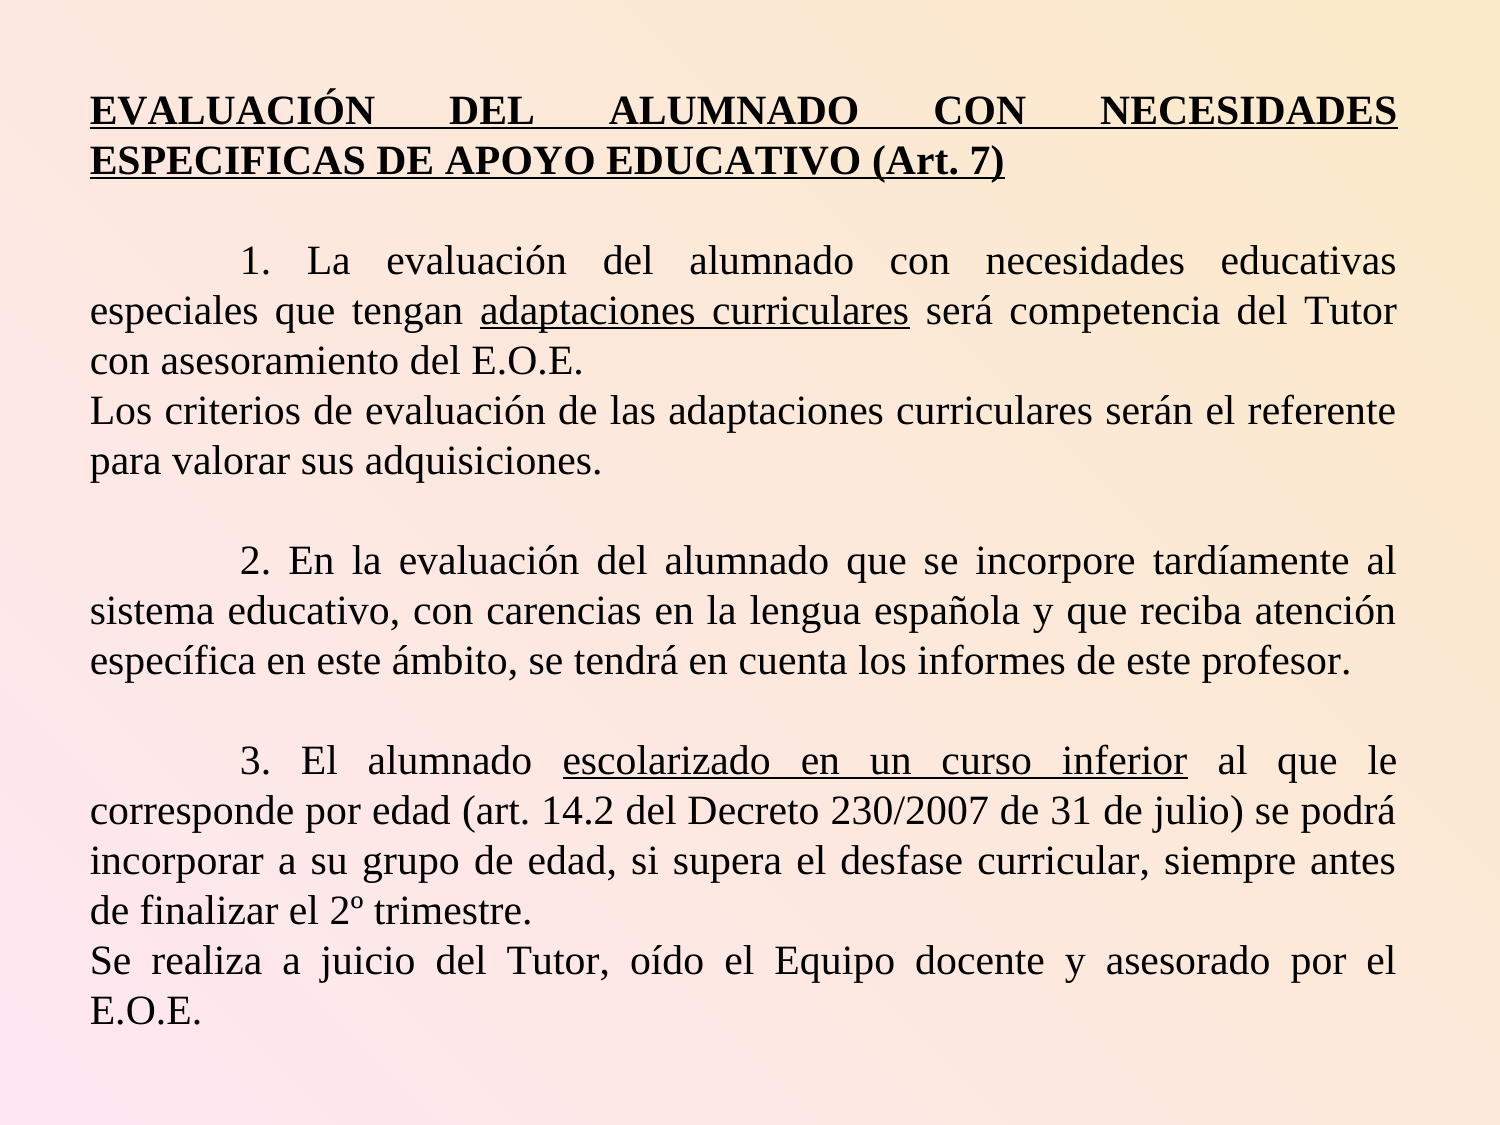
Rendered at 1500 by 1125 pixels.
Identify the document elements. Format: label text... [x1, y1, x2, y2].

text_box EVALUACIÓN DEL ALUMNADO CON NECESIDADES ESPECIFICAS DE APOYO EDUCATIVO (Art. 7) 1. La evaluación del alumnado con necesidades educativas especiales que tengan adaptaciones curriculares será competencia del Tutor con asesoramiento del E.O.E. Los criterios de evaluación de las adaptaciones curriculares serán el referente para valorar sus adquisiciones. 2. En la evaluación del alumnado que se incorpore tardíamente al sistema educativo, con carencias en la lengua española y que reciba atención específica en este ámbito, se tendrá en cuenta los informes de este profesor. 3. El alumnado escolarizado en un curso inferior al que le corresponde por edad (art. 14.2 del Decreto 230/2007 de 31 de julio) se podrá incorporar a su grupo de edad, si supera el desfase curricular, siempre antes de finalizar el 2º trimestre. Se realiza a juicio del Tutor, oído el Equipo docente y asesorado por el E.O.E. [75, 75, 1413, 1041]
